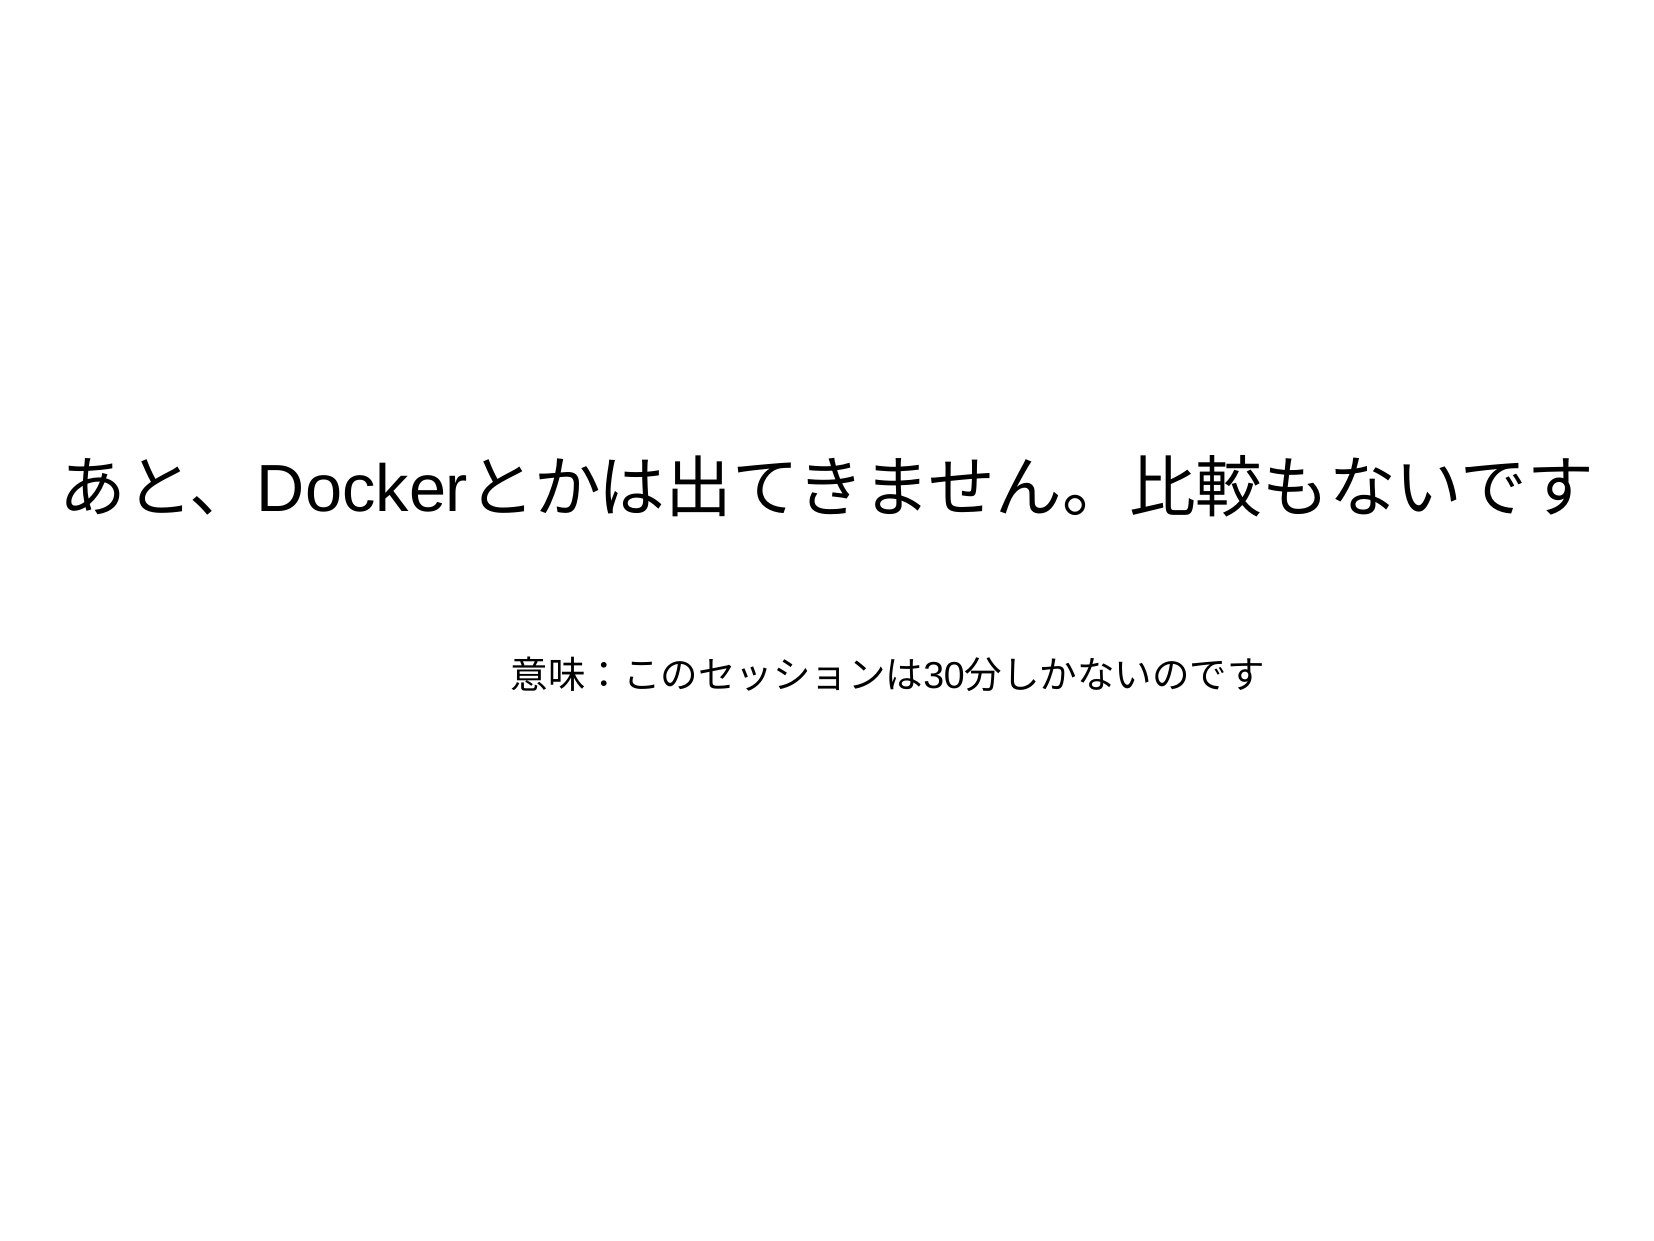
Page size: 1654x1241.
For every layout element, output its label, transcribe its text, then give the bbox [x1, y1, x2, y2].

subtitle あと、Dockerとかは出てきません。比較もないです [0, 2, 1654, 963]
text_box 意味：このセッションは30分しかないのです [496, 637, 1195, 695]
